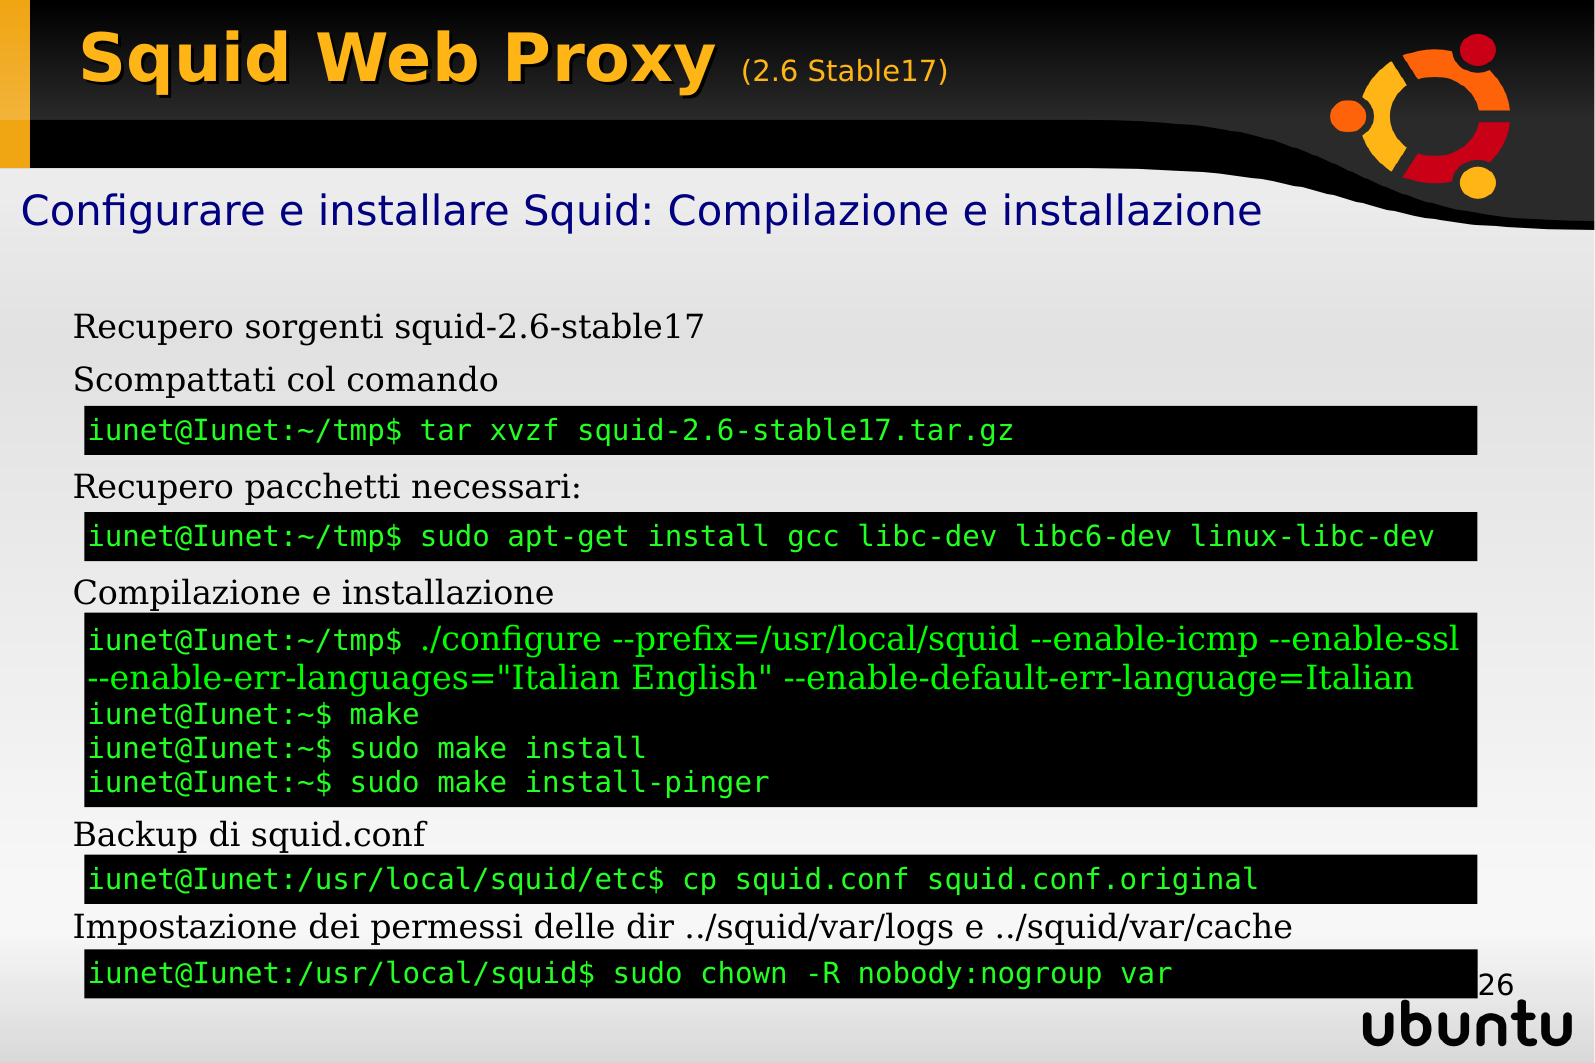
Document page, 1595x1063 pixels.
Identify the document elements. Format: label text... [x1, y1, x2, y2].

text_box iunet@Iunet:~/tmp$ tar xvzf squid-2.6-stable17.tar.gz [84, 405, 1478, 455]
text_box Squid Web Proxy (2.6 Stable17) [23, 11, 1004, 105]
text_box iunet@Iunet:~/tmp$ sudo apt-get install gcc libc-dev libc6-dev linux-libc-dev [84, 512, 1478, 562]
text_box Recupero sorgenti squid-2.6-stable17 Scompattati col comando Recupero pacchetti necessari: Compilazione e installazione Backup di squid.conf Impostazione dei permessi delle dir ../squid/var/logs e ../squid/var/cache [59, 285, 1536, 1028]
picture [0, 0, 1595, 1063]
text_box iunet@Iunet:~/tmp$ ./configure --prefix=/usr/local/squid --enable-icmp --enable-ssl --enable-err-languages="Italian English" --enable-default-err-language=Italian iunet@Iunet:~$ make iunet@Iunet:~$ sudo make install iunet@Iunet:~$ sudo make install-pinger [84, 612, 1478, 808]
text_box Configurare e installare Squid: Compilazione e installazione [17, 178, 1554, 243]
text_box iunet@Iunet:/usr/local/squid$ sudo chown -R nobody:nogroup var [84, 949, 1478, 999]
text_box iunet@Iunet:/usr/local/squid/etc$ cp squid.conf squid.conf.original [84, 854, 1478, 904]
